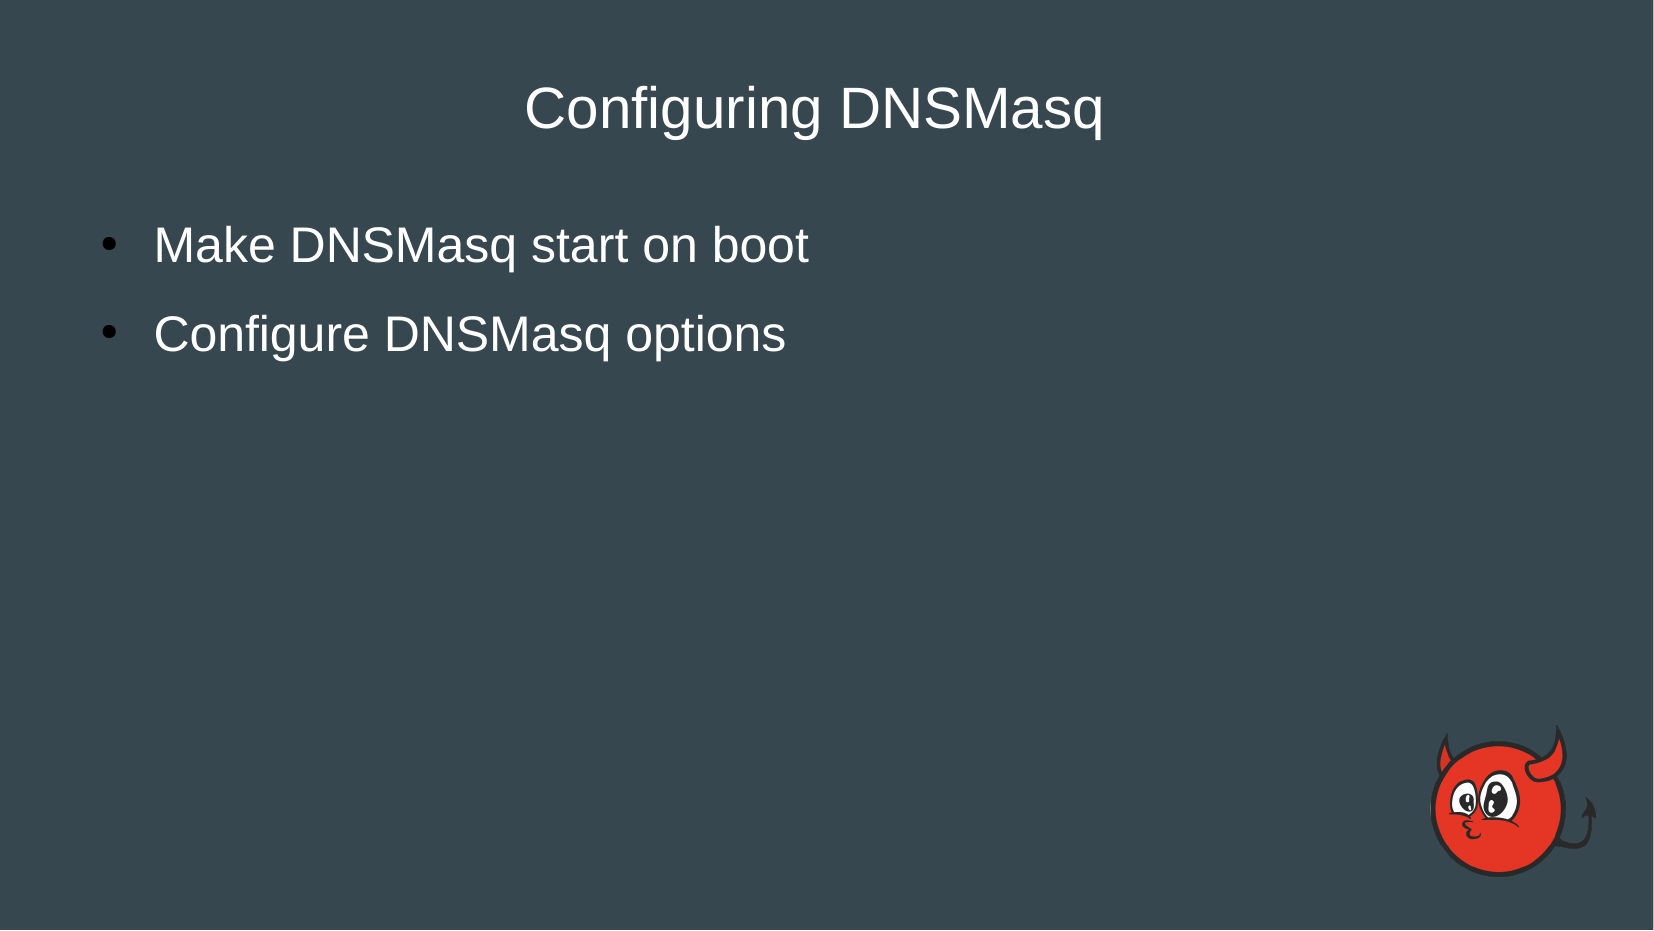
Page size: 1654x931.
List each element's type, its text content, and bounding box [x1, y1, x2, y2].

title Configuring DNSMasq [105, 30, 1525, 186]
list Make DNSMasq start on boot Configure DNSMasq options [82, 217, 1571, 757]
picture [1427, 717, 1598, 888]
